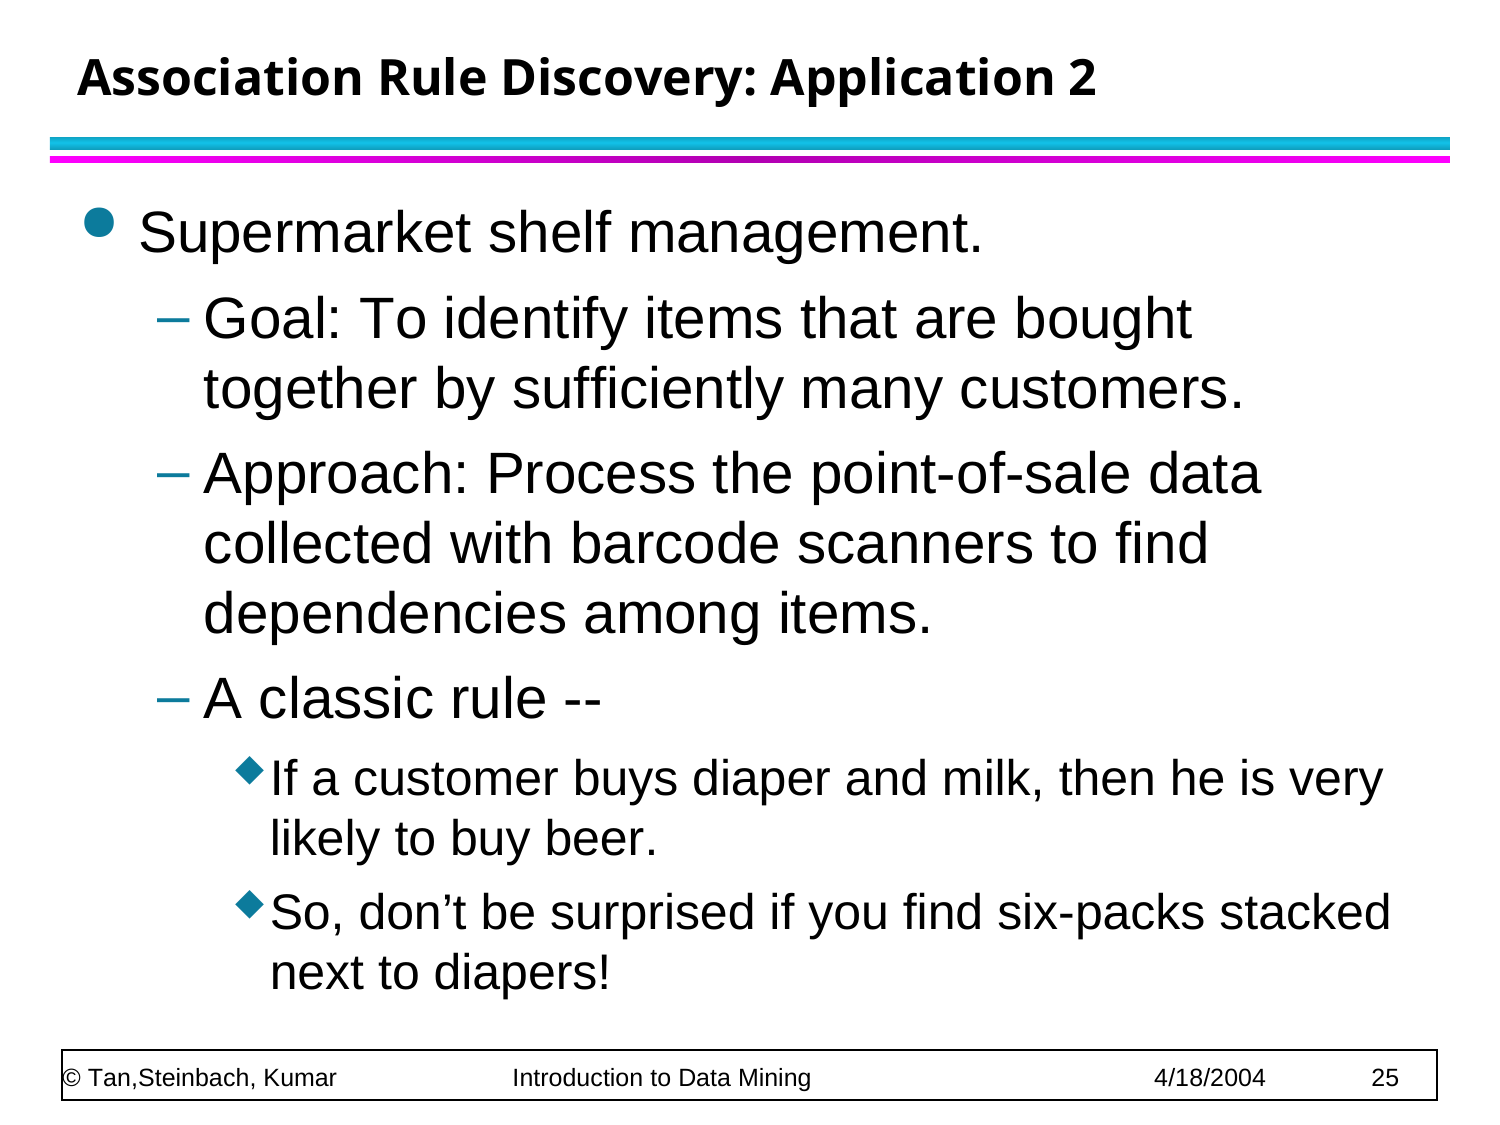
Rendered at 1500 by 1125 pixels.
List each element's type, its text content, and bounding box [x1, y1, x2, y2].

list Supermarket shelf management. Goal: To identify items that are bought together by sufficiently many customers. Approach: Process the point-of-sale data collected with barcode scanners to find dependencies among items. A classic rule -- If a customer buys diaper and milk, then he is very likely to buy beer. So, don’t be surprised if you find six-packs stacked next to diapers! [67, 187, 1432, 1038]
title Association Rule Discovery: Application 2 [62, 22, 1421, 113]
